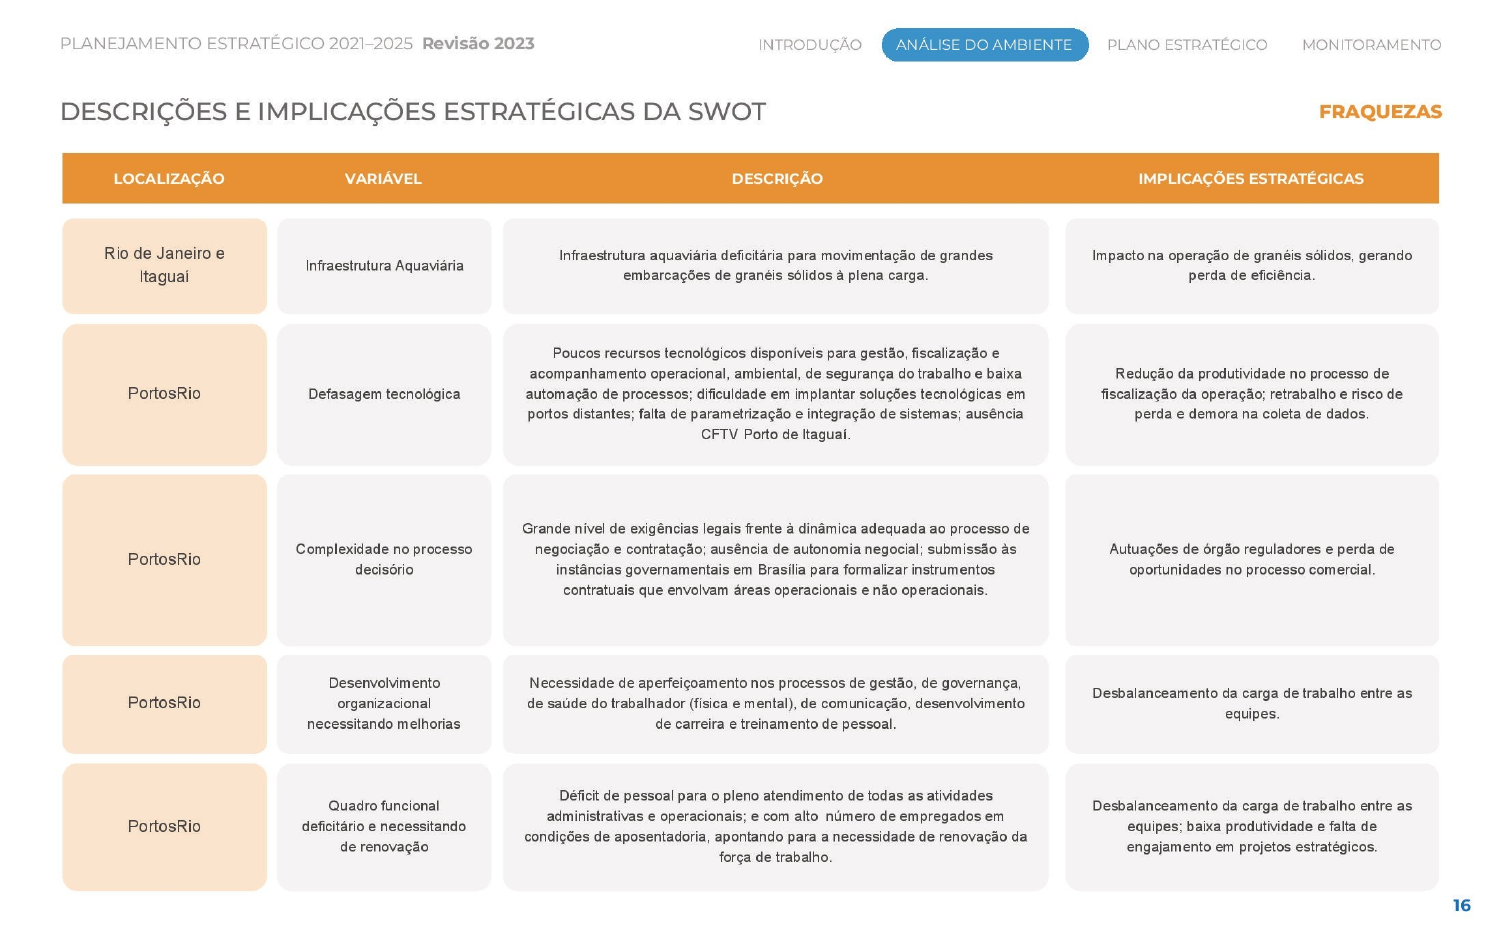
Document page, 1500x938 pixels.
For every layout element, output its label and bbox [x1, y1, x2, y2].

text_box [0, 0, 1500, 938]
